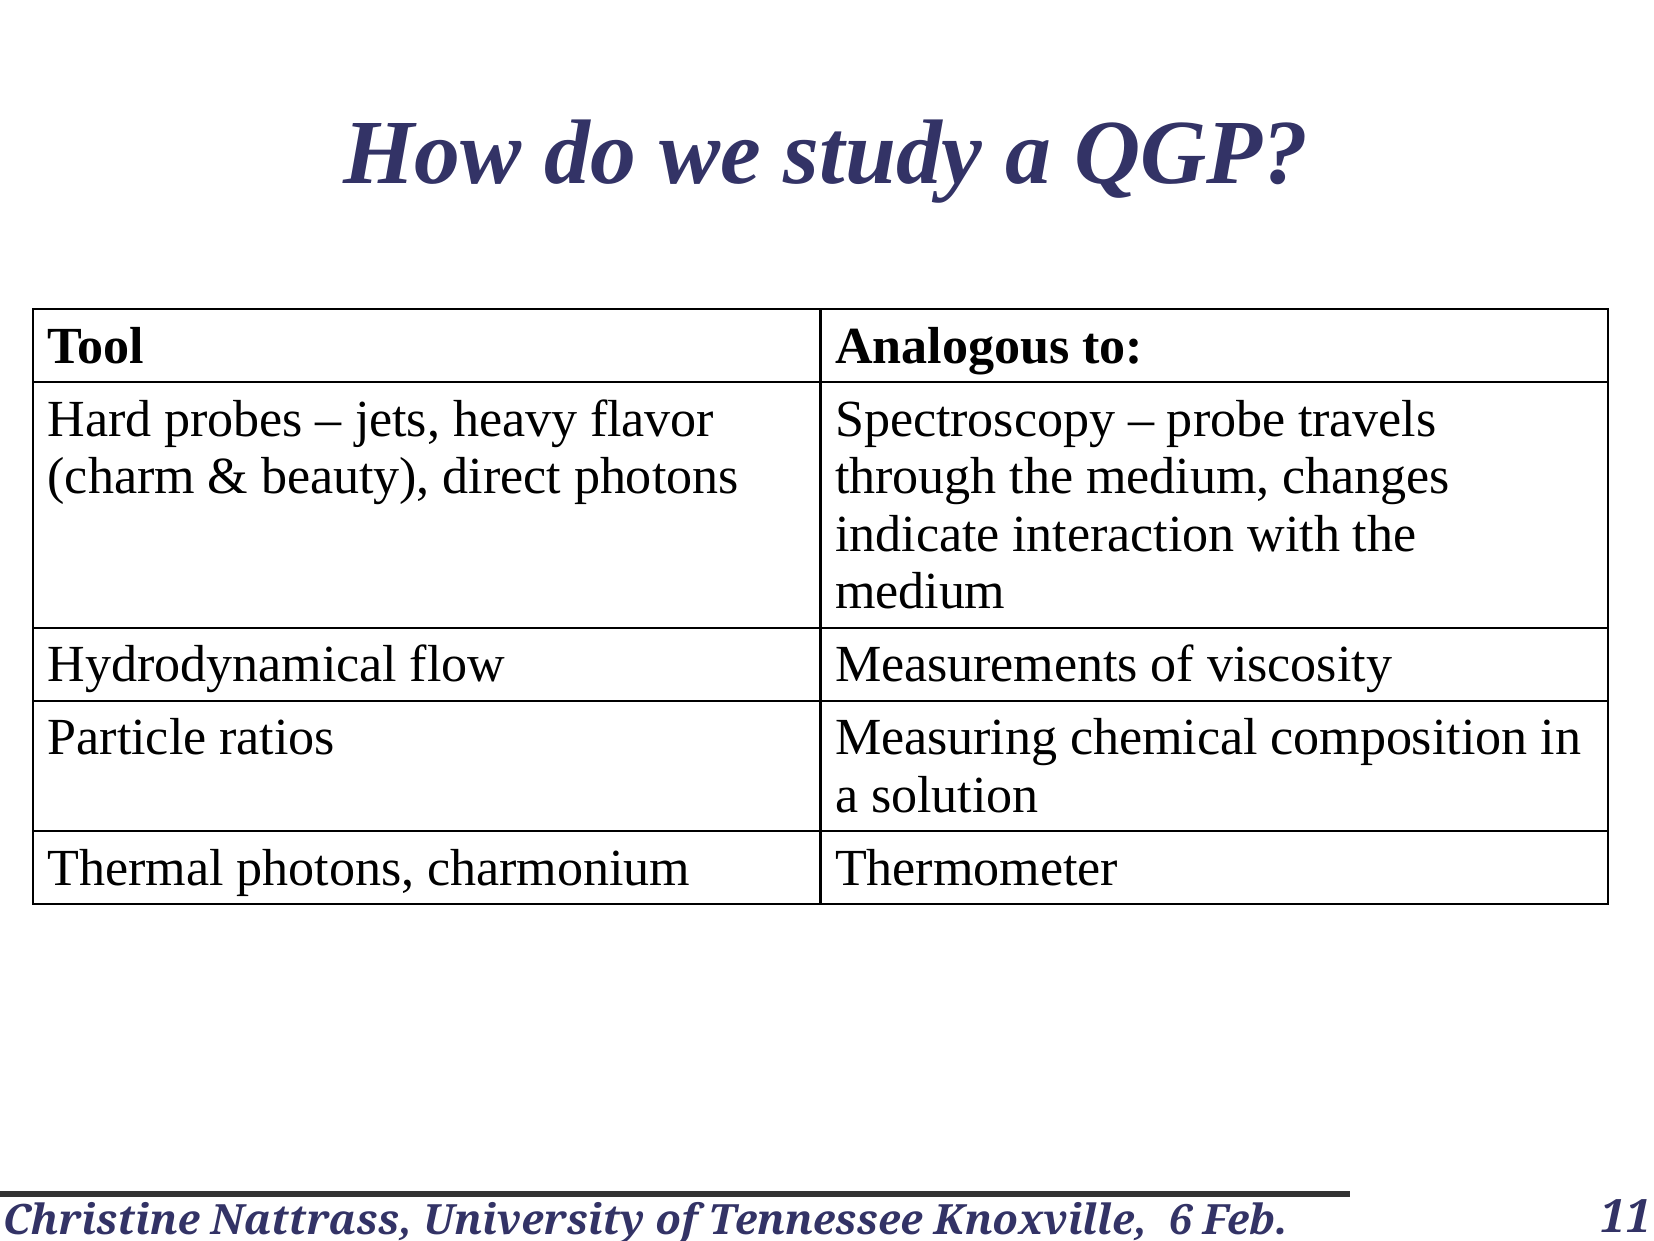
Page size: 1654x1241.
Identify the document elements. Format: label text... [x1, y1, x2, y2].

table_cell Measuring chemical composition in a solution [822, 702, 1607, 830]
table_cell Thermometer [822, 832, 1607, 903]
table_cell Particle ratios [34, 702, 819, 830]
table_cell Thermal photons, charmonium [34, 832, 819, 903]
title How do we study a QGP? [82, 49, 1571, 257]
table_cell Hard probes – jets, heavy flavor (charm & beauty), direct photons [34, 383, 819, 627]
table_header Tool [34, 310, 819, 381]
table_header Analogous to: [822, 310, 1607, 381]
table_cell Hydrodynamical flow [34, 629, 819, 700]
table_cell Measurements of viscosity [822, 629, 1607, 700]
table_cell Spectroscopy – probe travels through the medium, changes indicate interaction with the medium [822, 383, 1607, 627]
